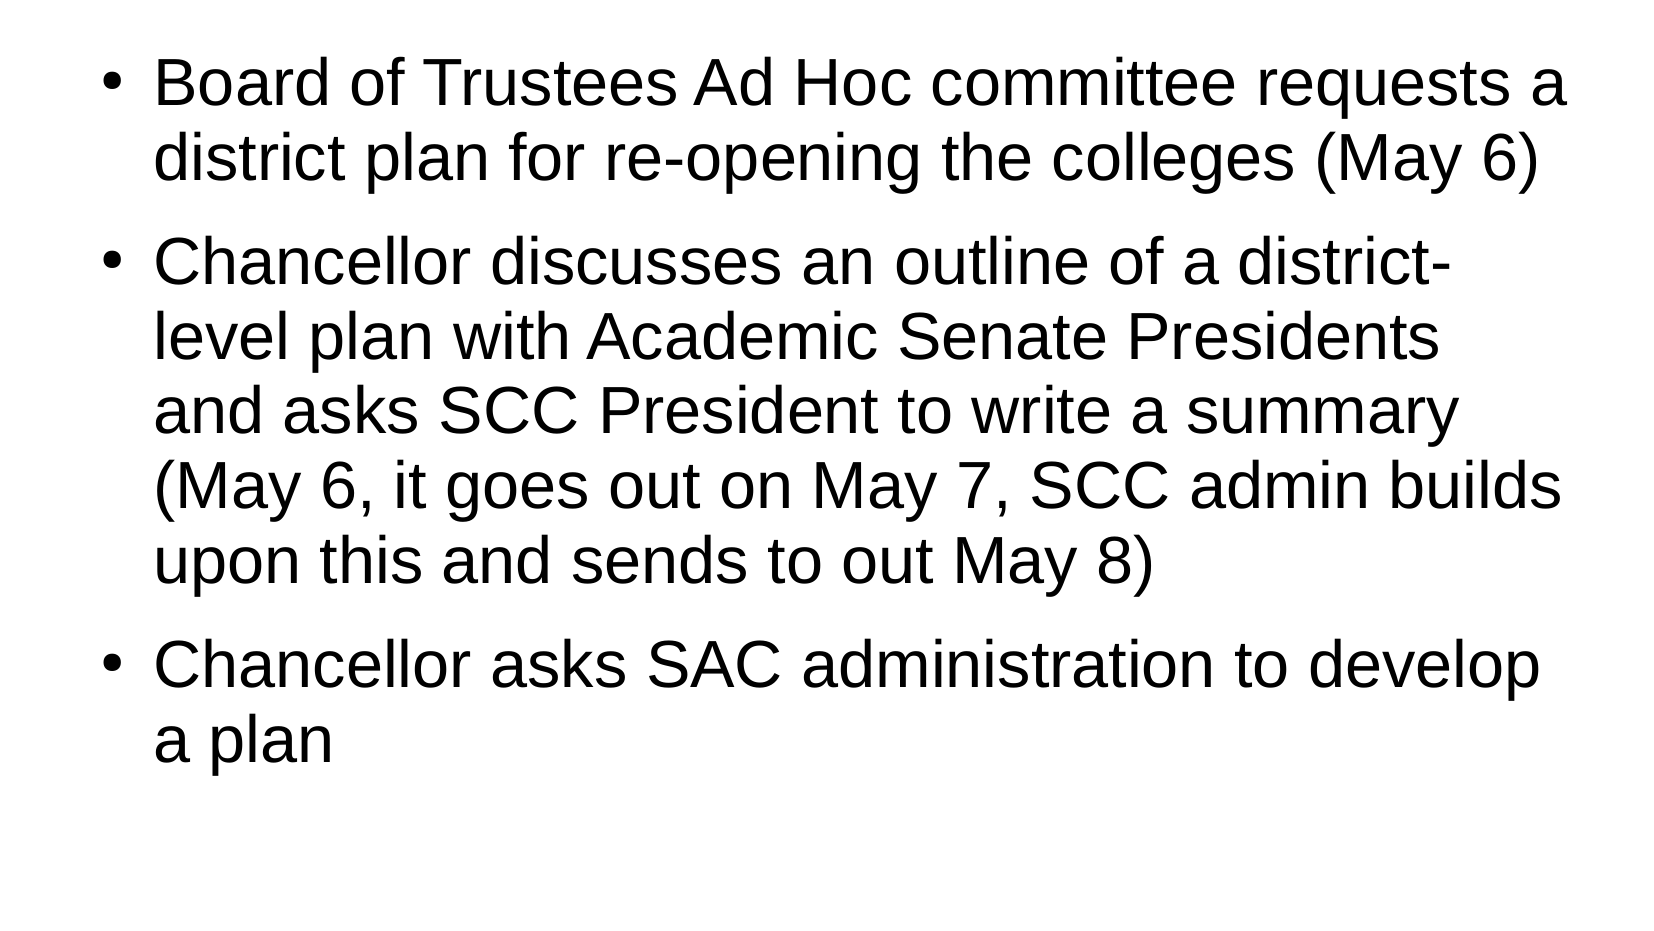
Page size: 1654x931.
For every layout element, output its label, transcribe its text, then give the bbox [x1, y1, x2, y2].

list Board of Trustees Ad Hoc committee requests a district plan for re-opening the colleges (May 6) Chancellor discusses an outline of a district-level plan with Academic Senate Presidents and asks SCC President to write a summary (May 6, it goes out on May 7, SCC admin builds upon this and sends to out May 8) Chancellor asks SAC administration to develop a plan [82, 45, 1571, 886]
